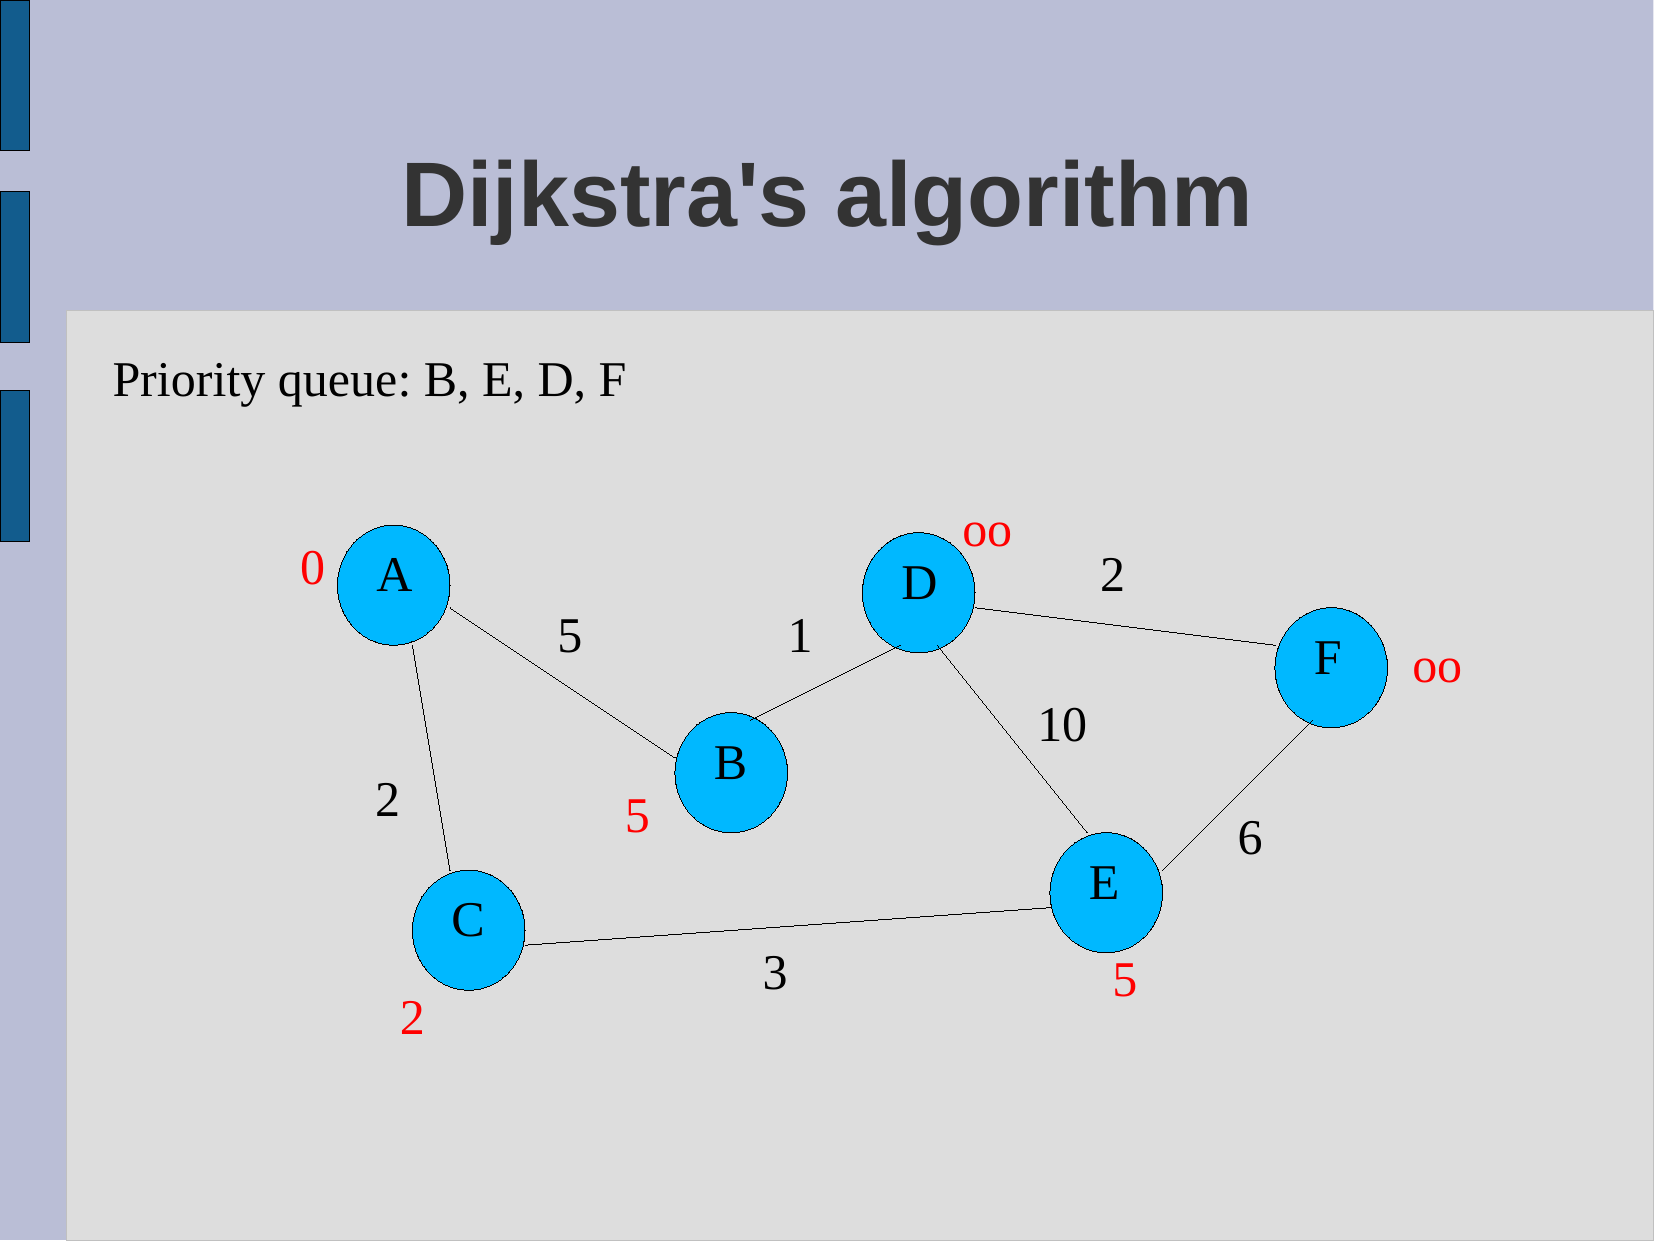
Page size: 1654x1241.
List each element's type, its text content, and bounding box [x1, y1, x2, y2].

text_box [674, 712, 788, 833]
text_box 5 [624, 787, 650, 843]
text_box [862, 532, 976, 653]
text_box [1049, 832, 1163, 953]
text_box E [1088, 854, 1120, 911]
text_box [1274, 607, 1388, 728]
text_box 2 [399, 989, 451, 1103]
text_box A [376, 547, 413, 603]
text_box 3 [762, 945, 788, 1001]
text_box 5 [1112, 952, 1138, 1008]
text_box 5 [557, 607, 583, 664]
text_box F [1313, 629, 1342, 686]
text_box [337, 525, 451, 646]
text_box 6 [1237, 809, 1263, 865]
text_box 0 [300, 539, 326, 595]
title Dijkstra's algorithm [121, 91, 1534, 299]
text_box oo [962, 502, 1013, 558]
text_box B [713, 734, 748, 790]
text_box [412, 870, 526, 991]
text_box 2 [375, 772, 401, 828]
text_box D [901, 554, 938, 611]
text_box C [451, 892, 485, 948]
text_box Priority queue: B, E, D, F [112, 352, 628, 408]
text_box 1 [787, 607, 813, 664]
text_box 10 [1037, 697, 1088, 753]
text_box oo [1412, 637, 1463, 693]
text_box 2 [1099, 547, 1126, 603]
